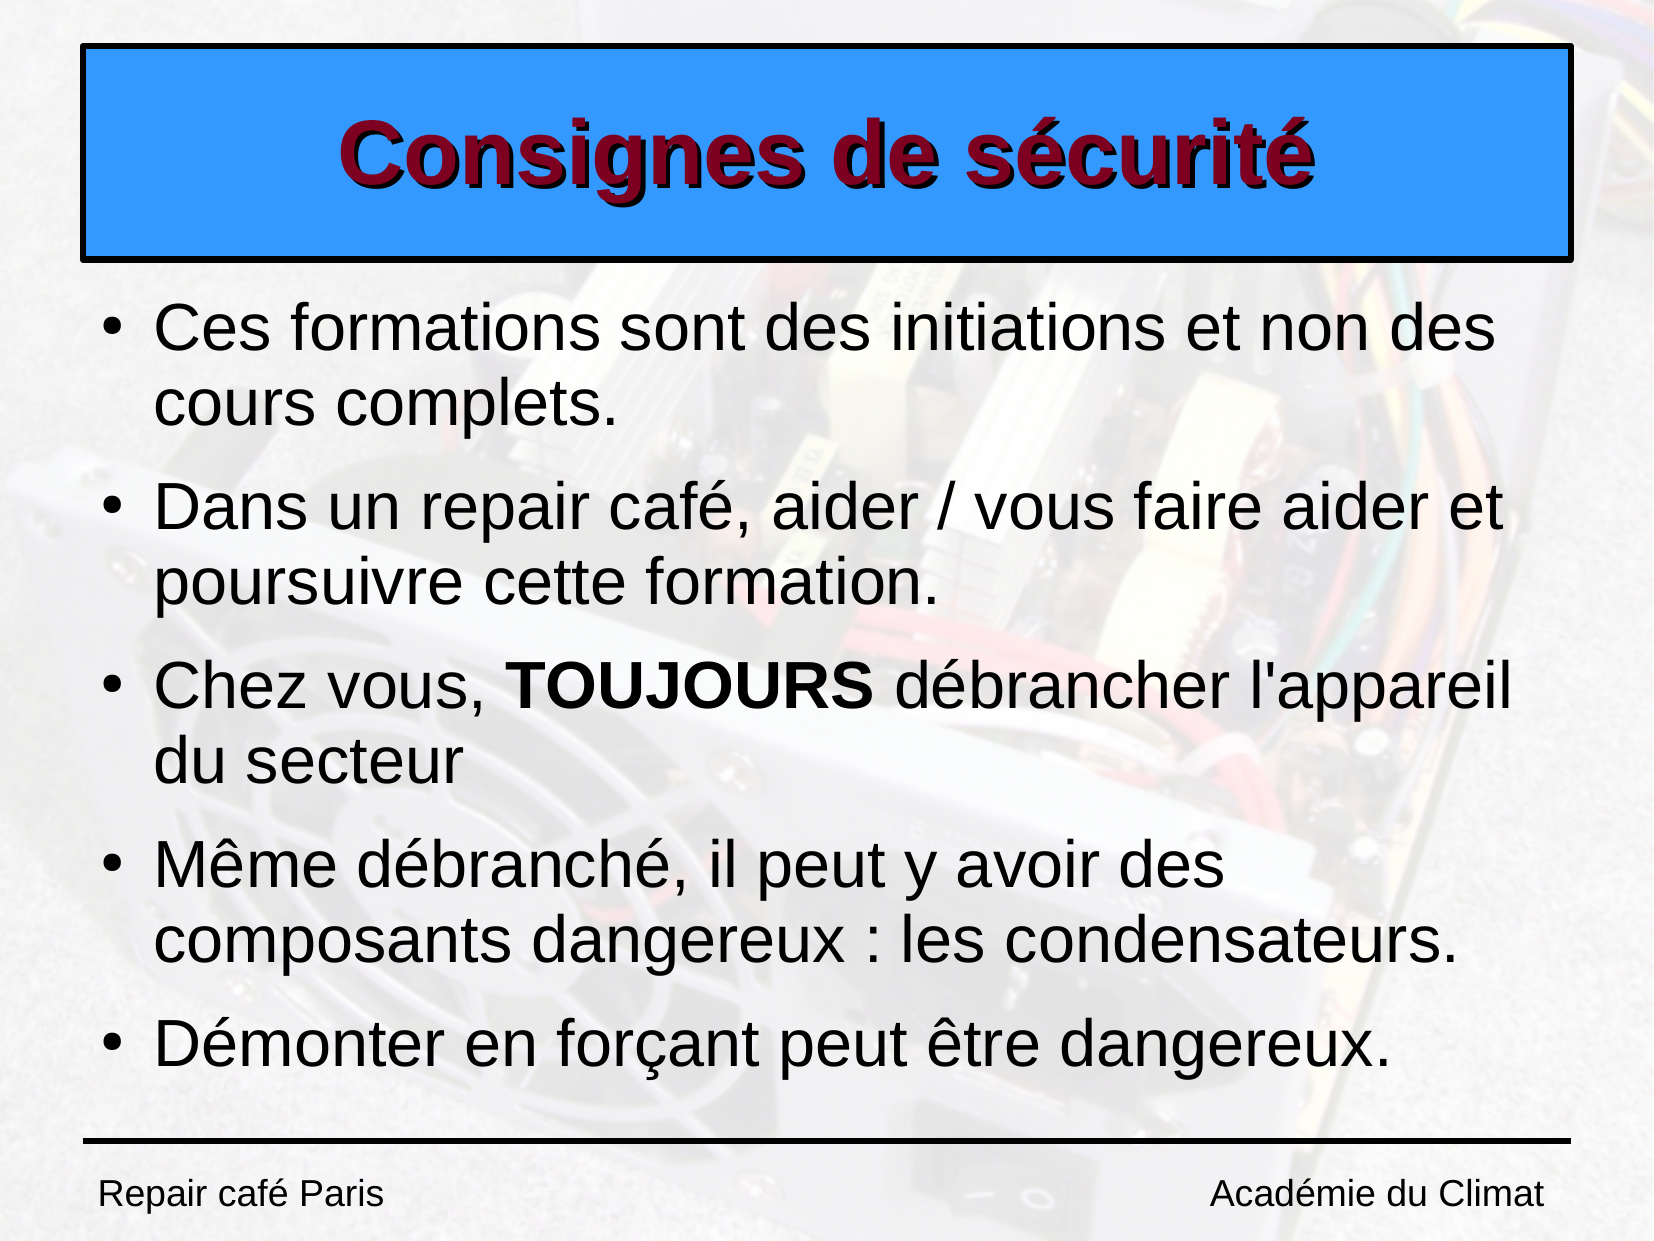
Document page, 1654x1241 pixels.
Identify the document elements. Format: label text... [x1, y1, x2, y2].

text_box Repair café Paris Académie du Climat [82, 1164, 1571, 1222]
list Ces formations sont des initiations et non des cours complets. Dans un repair café, aider / vous faire aider et poursuivre cette formation. Chez vous, TOUJOURS débrancher l'appareil du secteur Même débranché, il peut y avoir des composants dangereux : les condensateurs. Démonter en forçant peut être dangereux. [82, 290, 1571, 1109]
picture [0, 0, 1654, 1241]
title Consignes de sécurité [82, 46, 1571, 260]
